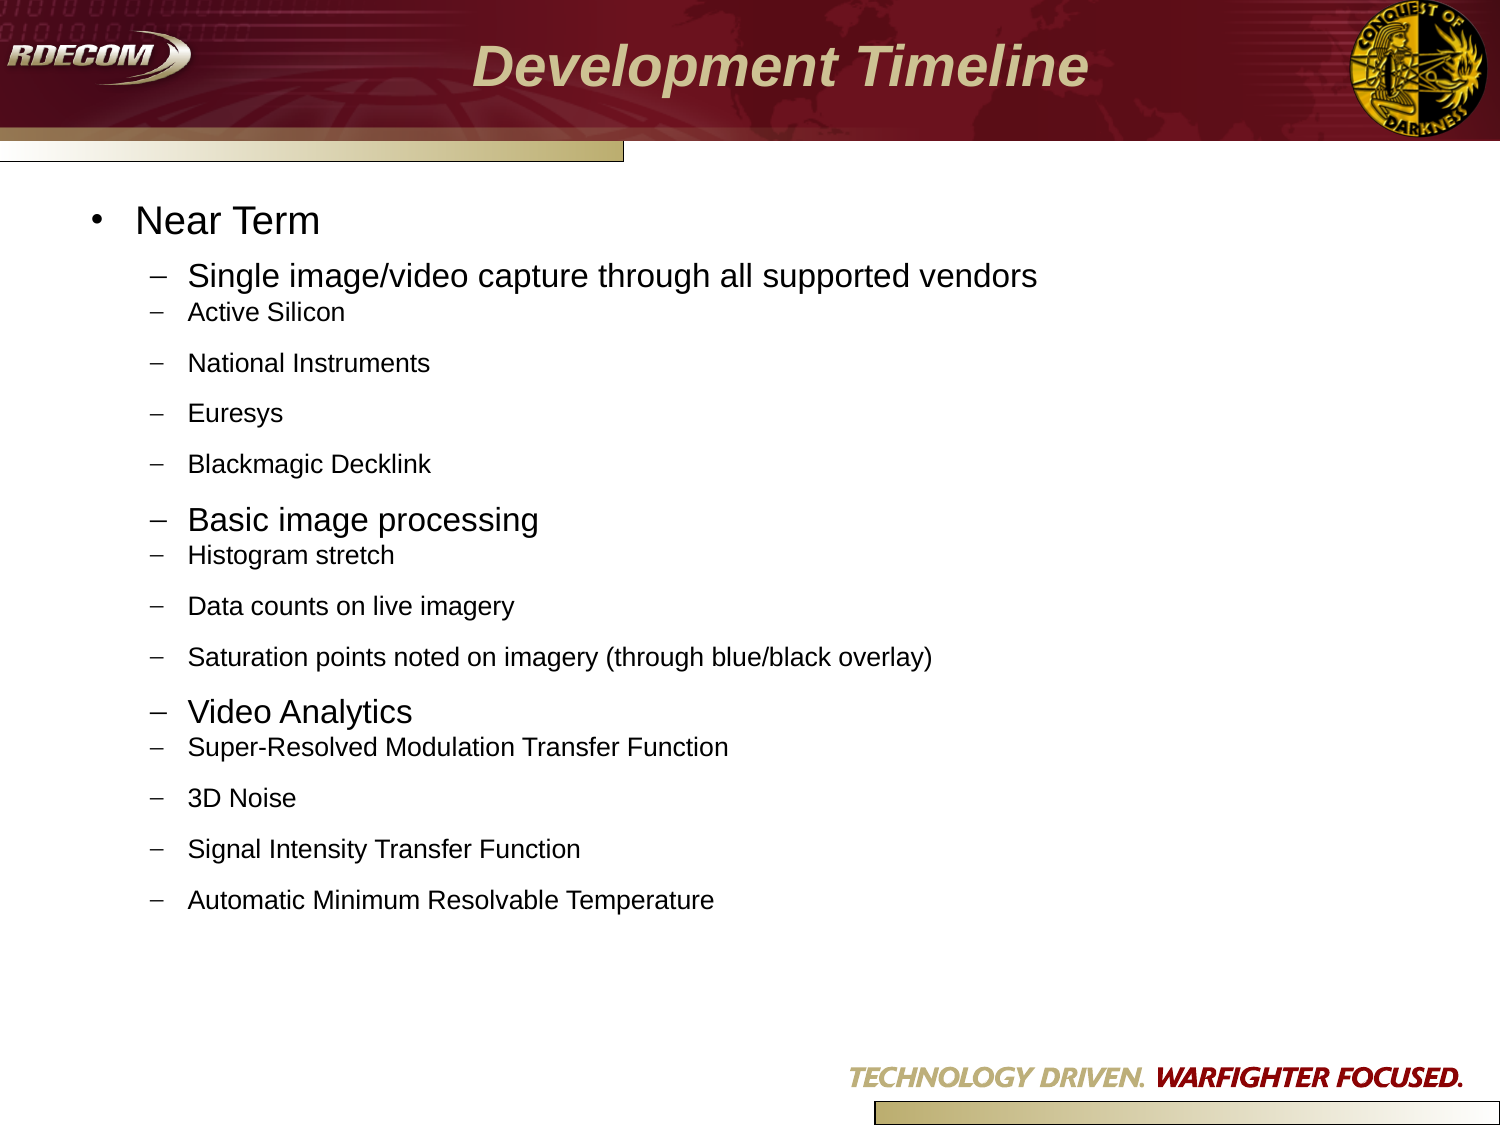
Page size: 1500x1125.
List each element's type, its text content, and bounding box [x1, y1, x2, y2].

title Development Timeline [237, 0, 1325, 138]
list Near Term Single image/video capture through all supported vendors Active Silicon National Instruments Euresys Blackmagic Decklink Basic image processing Histogram stretch Data counts on live imagery Saturation points noted on imagery (through blue/black overlay) Video Analytics Super-Resolved Modulation Transfer Function 3D Noise Signal Intensity Transfer Function Automatic Minimum Resolvable Temperature [75, 187, 1425, 930]
picture [0, 0, 1500, 141]
